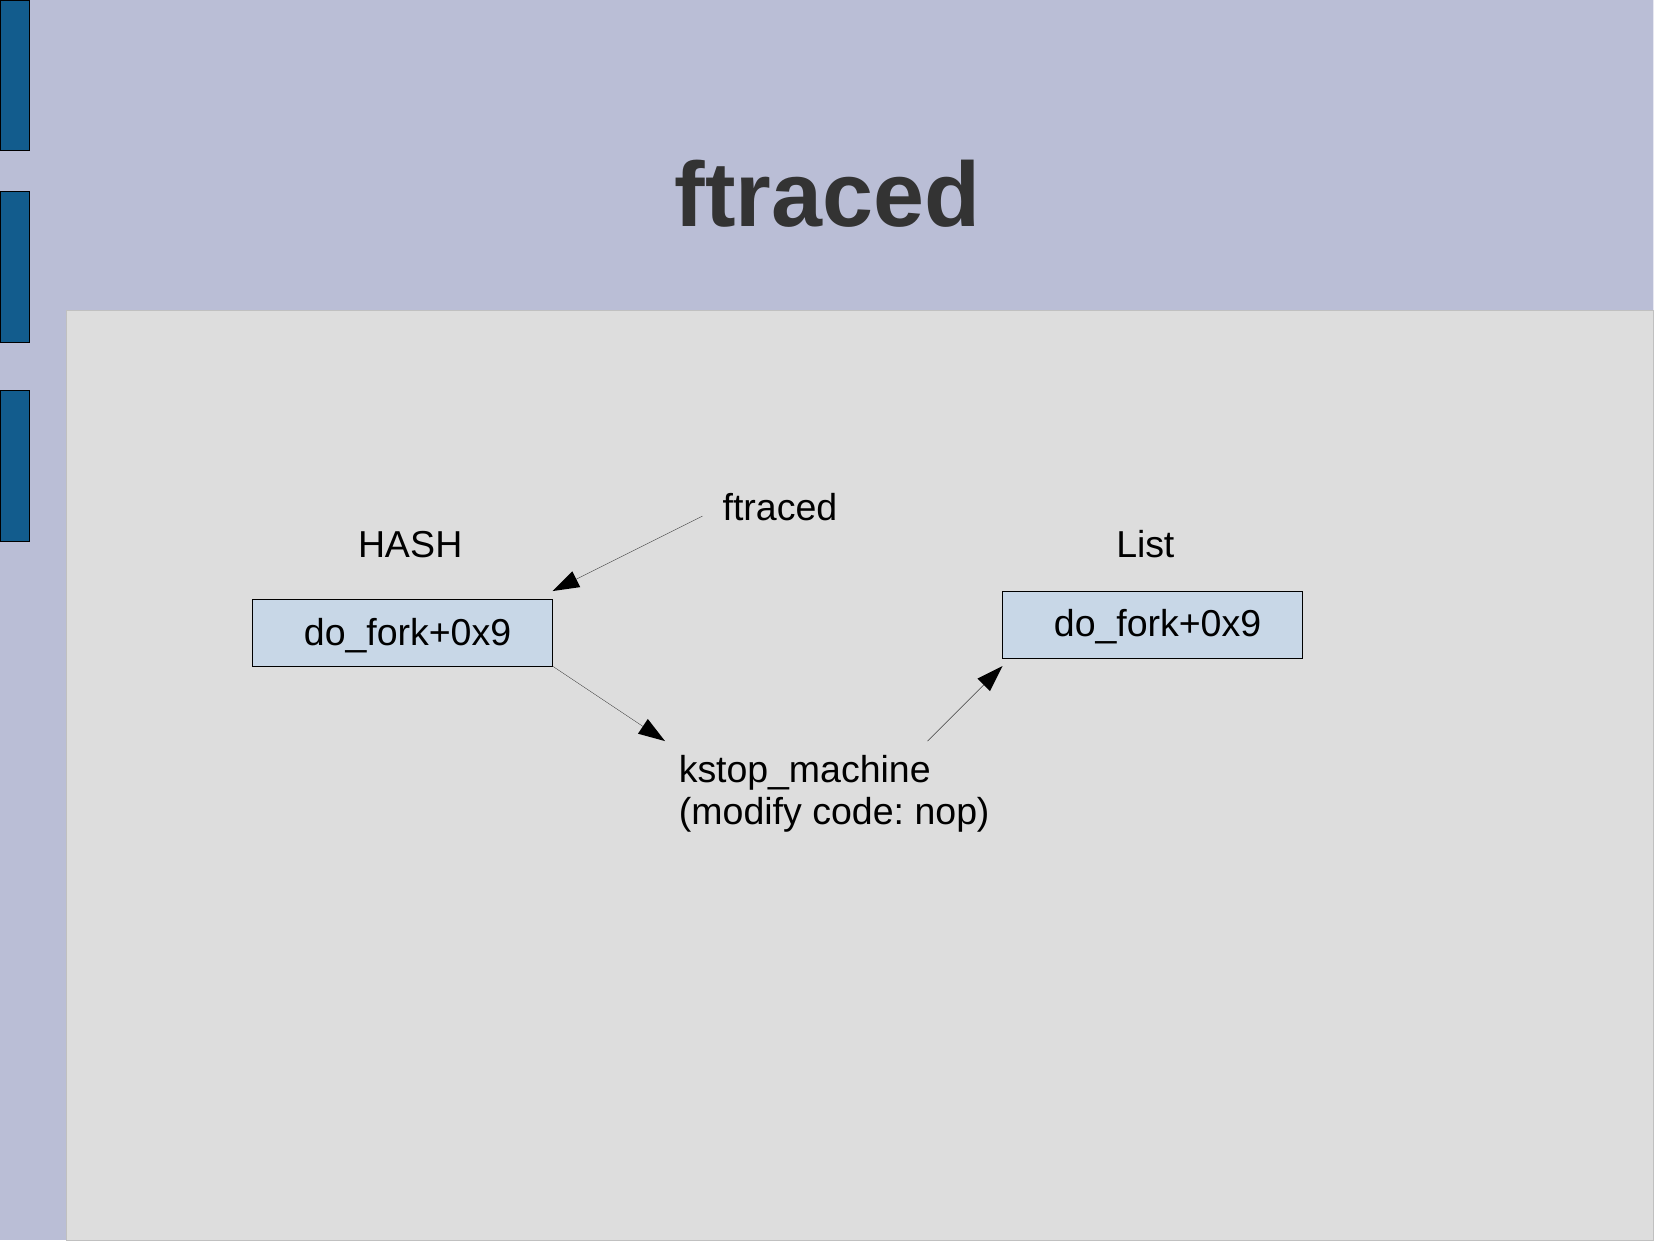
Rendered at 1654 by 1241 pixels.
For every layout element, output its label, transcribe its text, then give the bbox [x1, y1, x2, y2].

title ftraced [121, 98, 1534, 291]
chart [118, 344, 1531, 1127]
